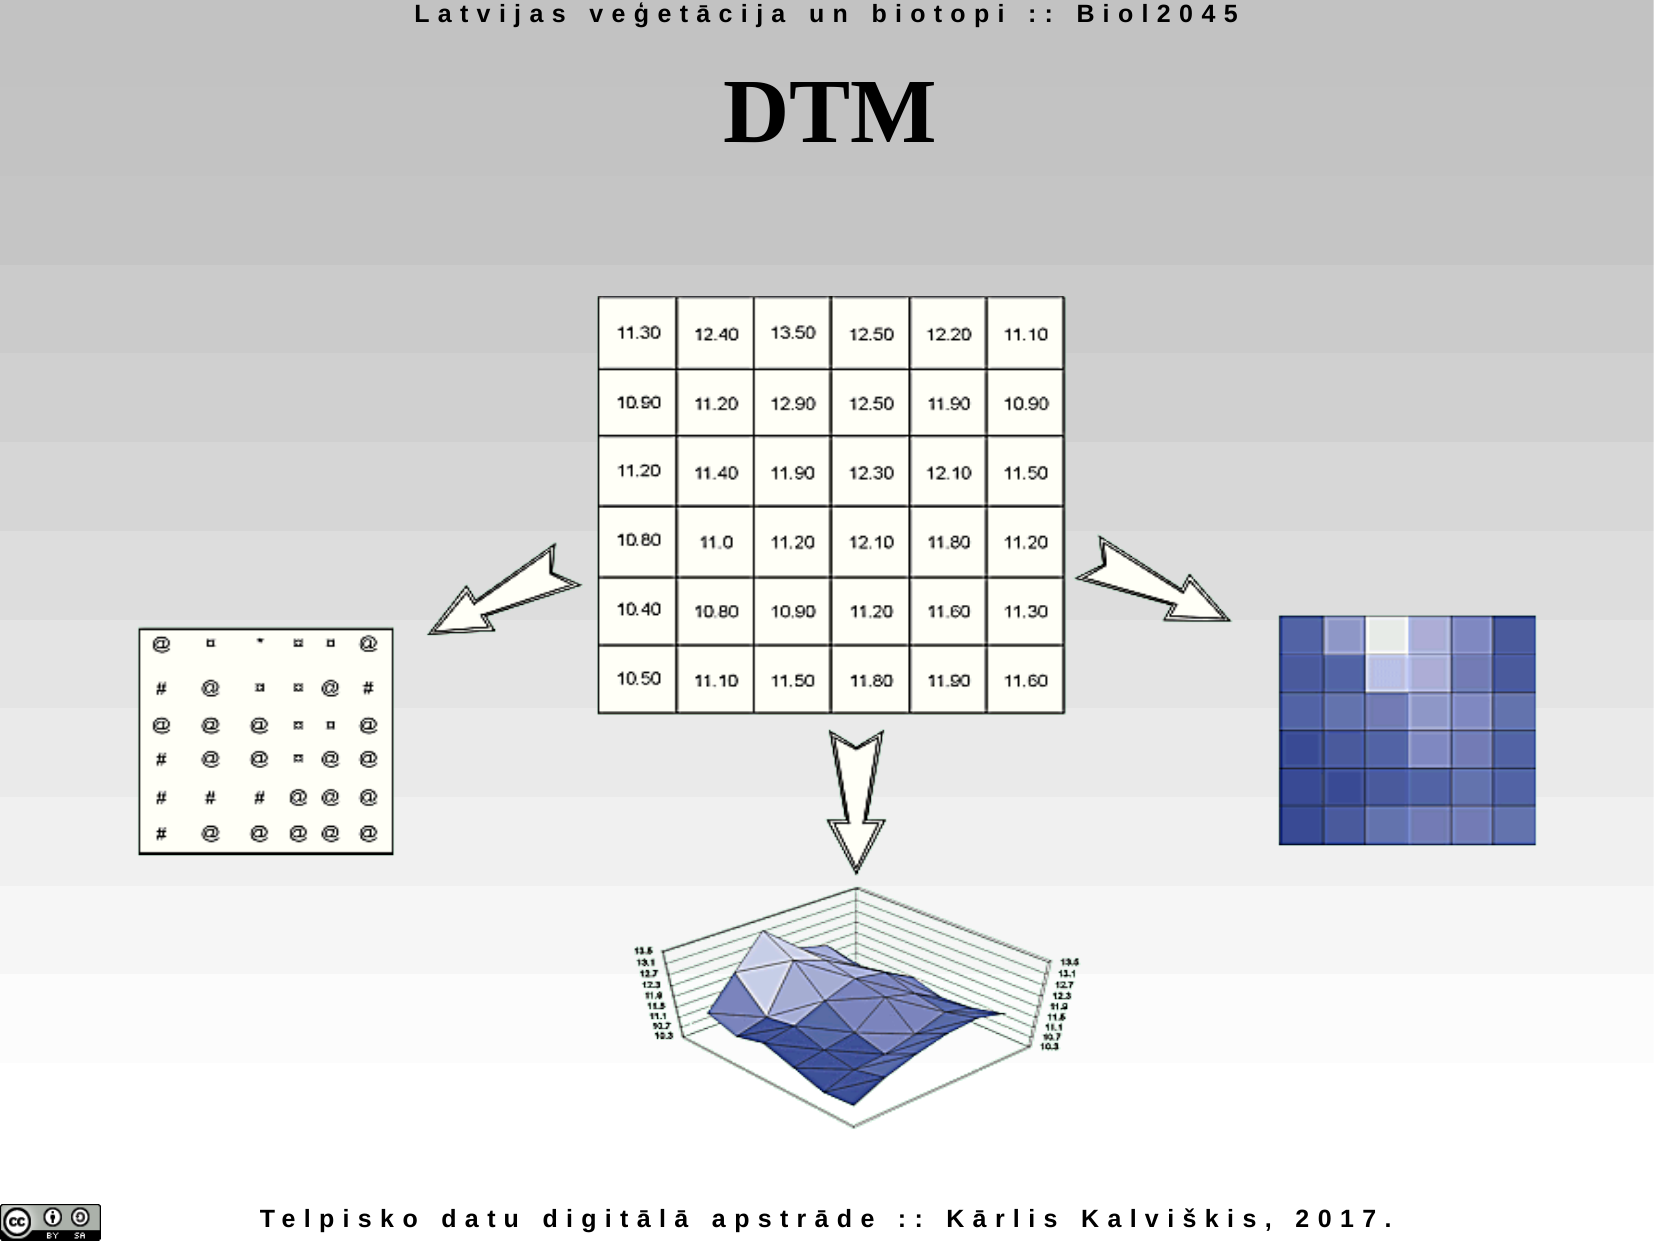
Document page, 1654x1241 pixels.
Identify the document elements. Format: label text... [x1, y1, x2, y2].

picture [0, 0, 1654, 1241]
title DTM [34, 61, 1626, 296]
